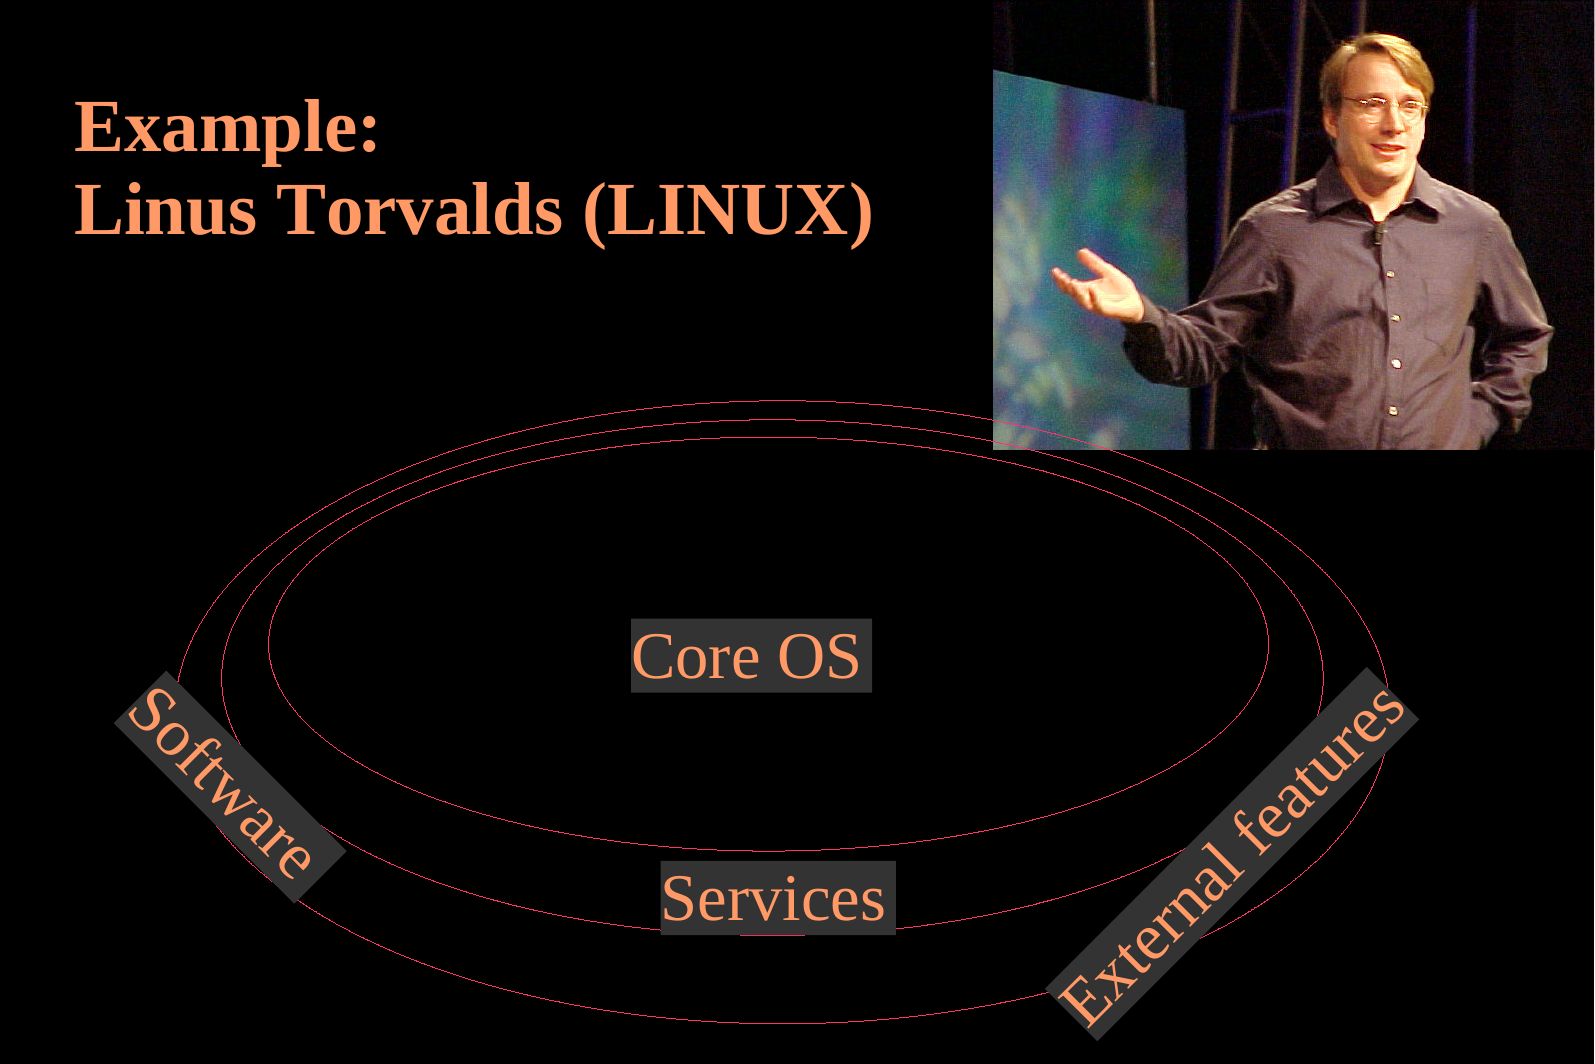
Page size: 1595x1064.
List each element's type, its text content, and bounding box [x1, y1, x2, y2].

text_box Software [113, 670, 347, 904]
text_box Example: Linus Torvalds (LINUX) [74, 84, 1151, 251]
text_box [220, 831, 267, 878]
picture [993, 0, 1595, 451]
text_box Services [660, 860, 896, 936]
text_box External features [1044, 666, 1420, 1042]
text_box [178, 400, 1388, 1024]
text_box [1202, 755, 1385, 938]
